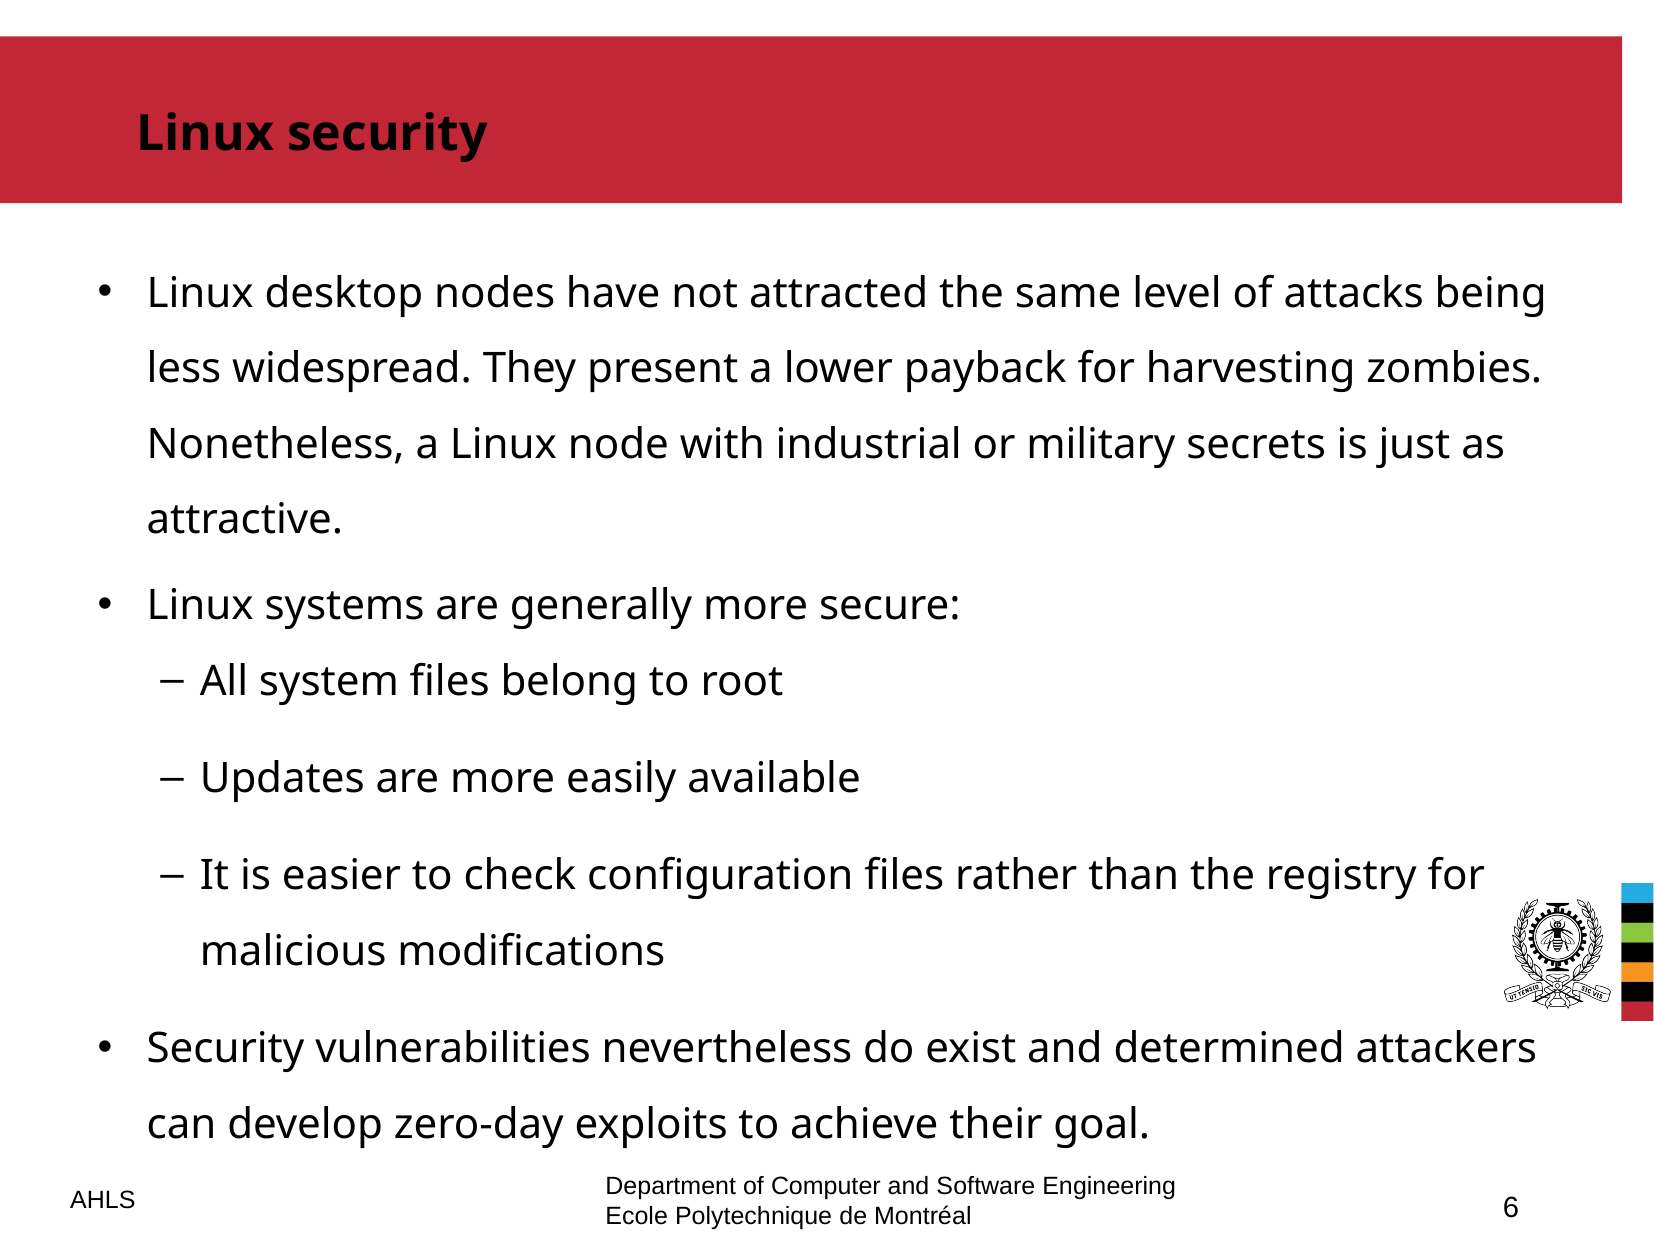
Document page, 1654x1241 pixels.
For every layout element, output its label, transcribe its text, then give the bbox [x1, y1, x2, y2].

picture [1615, 883, 1654, 1021]
list Linux desktop nodes have not attracted the same level of attacks being less widespread. They present a lower payback for harvesting zombies. Nonetheless, a Linux node with industrial or military secrets is just as attractive. Linux systems are generally more secure: All system files belong to root Updates are more easily available It is easier to check configuration files rather than the registry for malicious modifications Security vulnerabilities nevertheless do exist and determined attackers can develop zero-day exploits to achieve their goal. [82, 232, 1615, 1163]
title Linux security [103, 62, 1421, 168]
